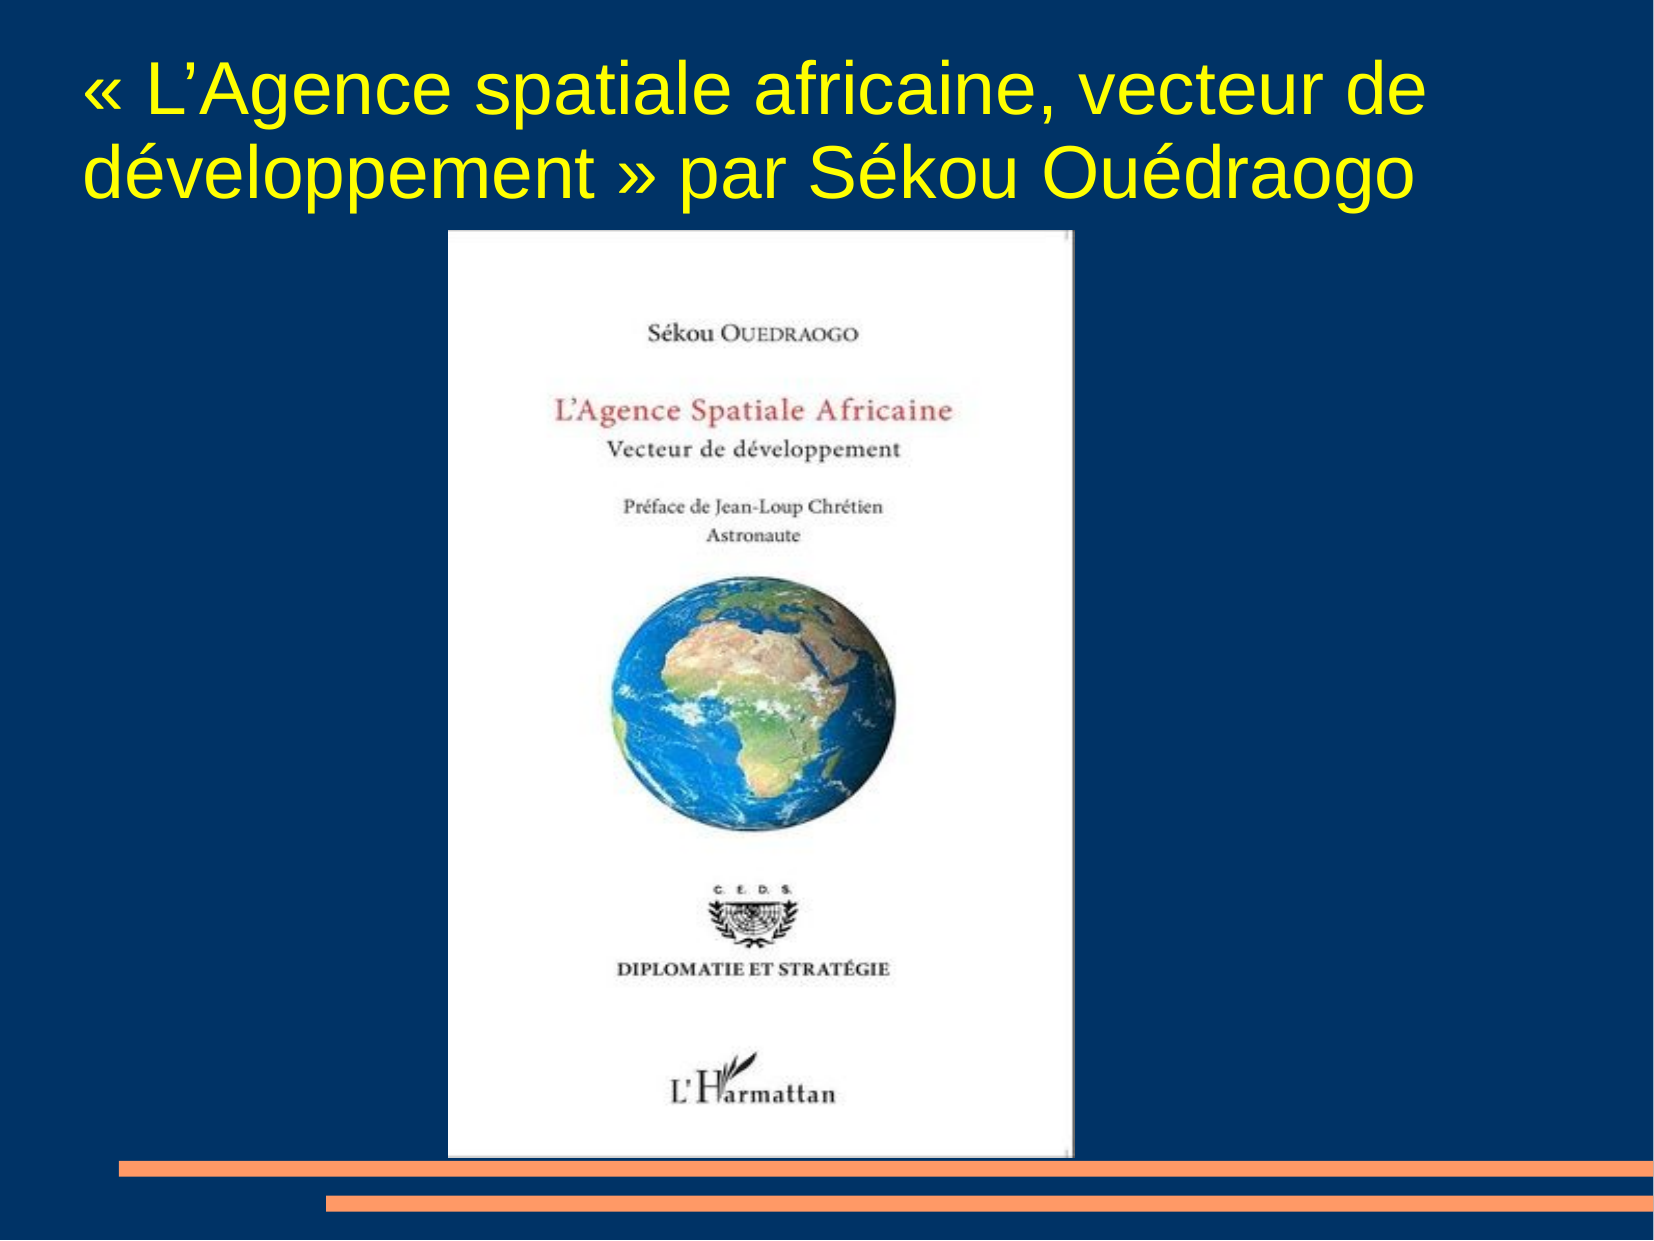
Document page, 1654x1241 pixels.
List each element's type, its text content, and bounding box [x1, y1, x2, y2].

picture [448, 230, 1075, 1158]
title « L’Agence spatiale africaine, vecteur de développement » par Sékou Ouédraogo [82, 47, 1571, 216]
